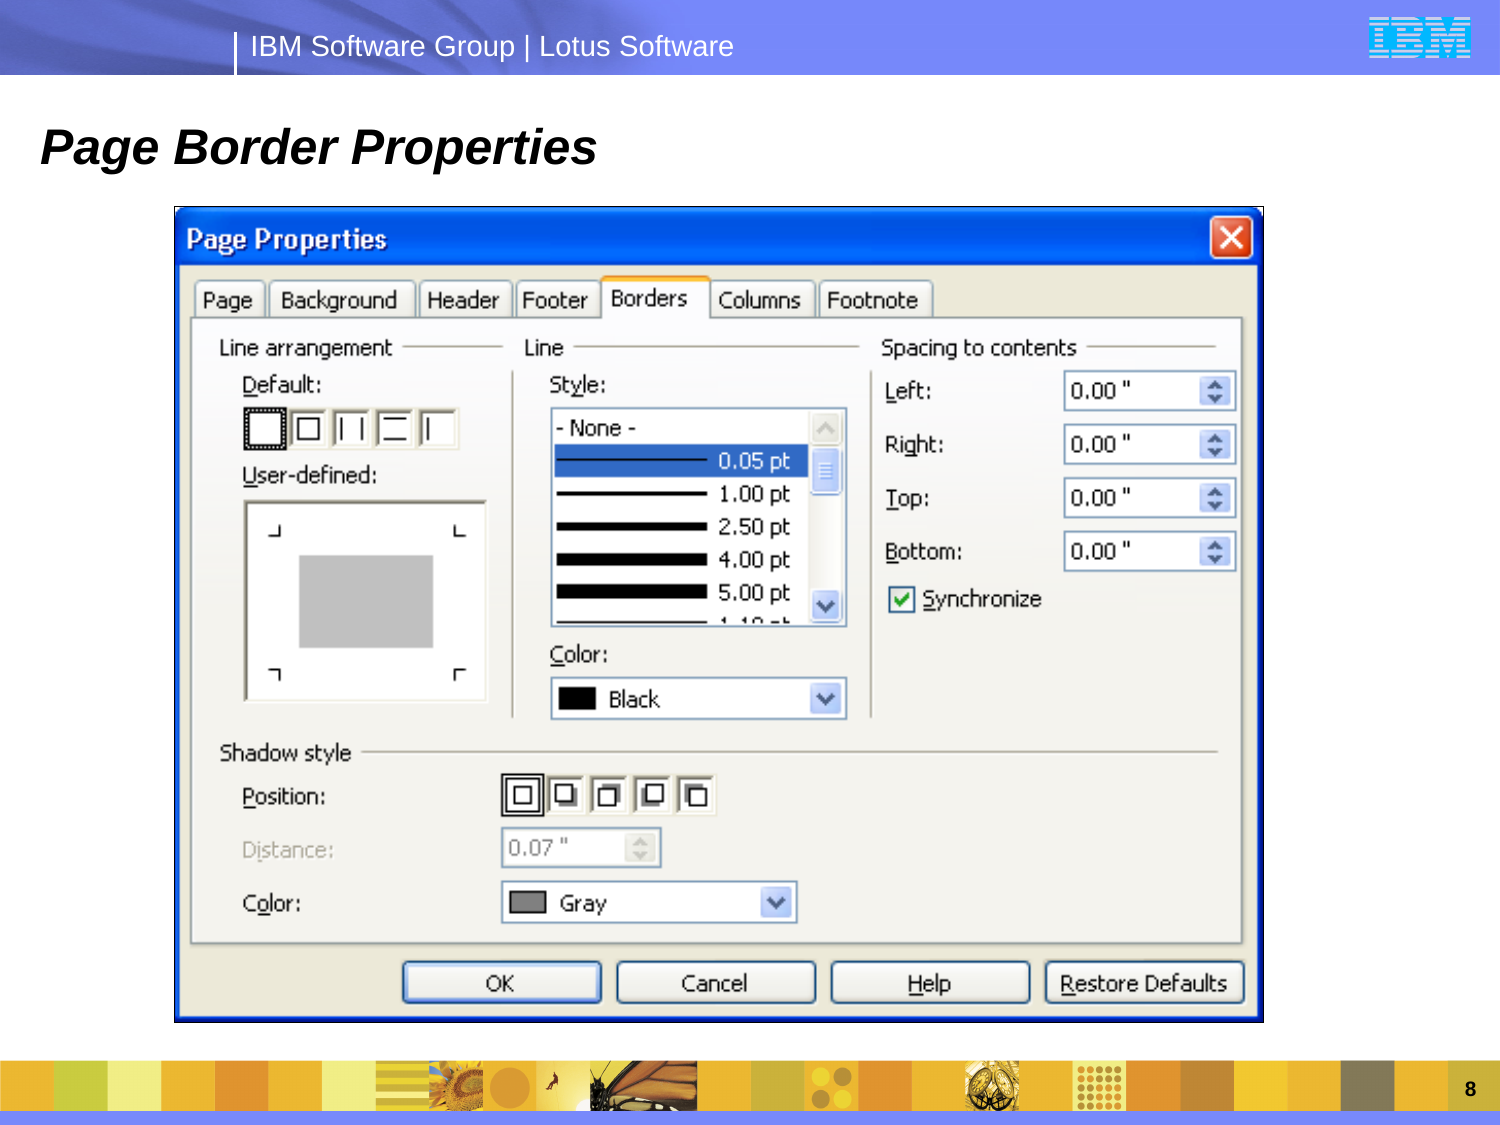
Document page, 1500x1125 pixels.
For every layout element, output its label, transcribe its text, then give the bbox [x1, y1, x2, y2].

title Page Border Properties [25, 114, 1378, 197]
picture [0, 0, 1500, 75]
picture [0, 1060, 1500, 1111]
picture [174, 206, 1264, 1023]
